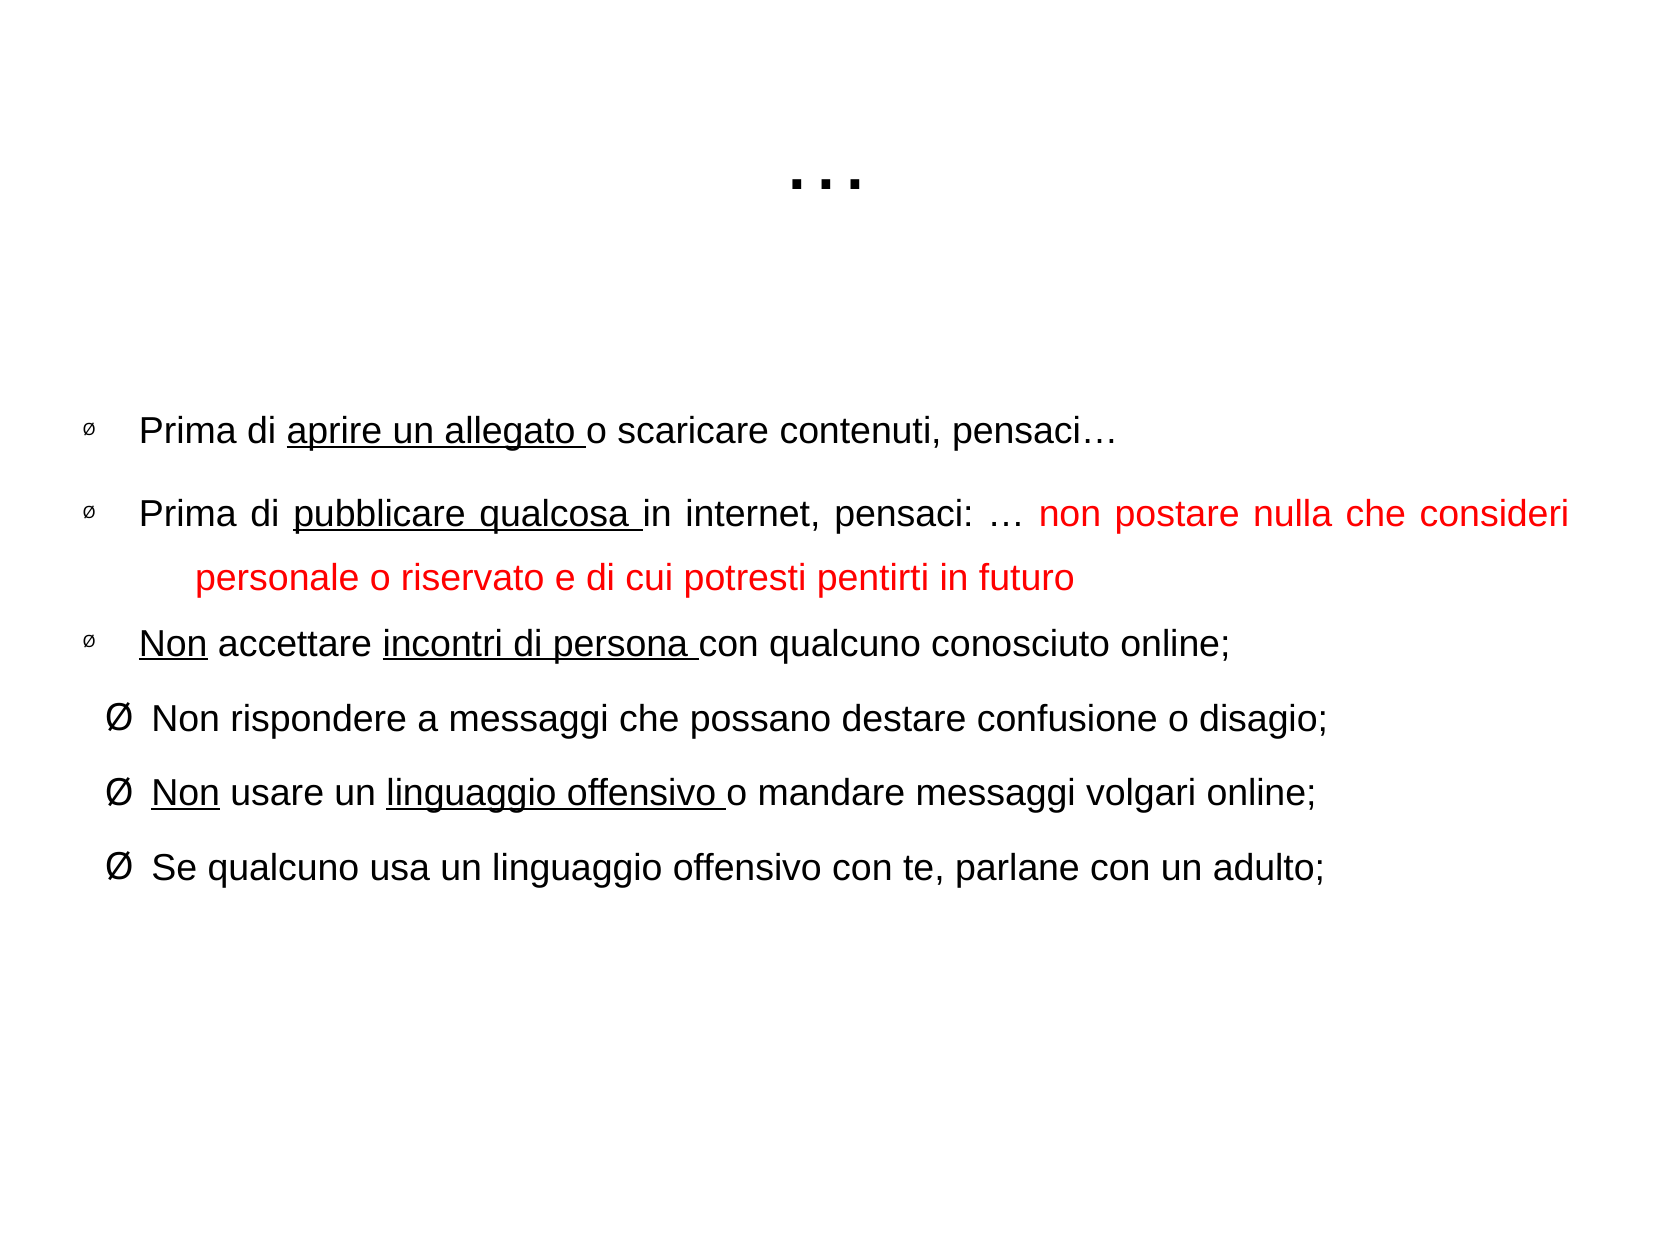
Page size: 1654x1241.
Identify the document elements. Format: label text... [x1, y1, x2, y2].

title … [82, 49, 1571, 257]
list Prima di aprire un allegato o scaricare contenuti, pensaci… Prima di pubblicare qualcosa in internet, pensaci: … non postare nulla che consideri personale o riservato e di cui potresti pentirti in futuro Non accettare incontri di persona con qualcuno conosciuto online; Non rispondere a messaggi che possano destare confusione o disagio; Non usare un linguaggio offensivo o mandare messaggi volgari online; Se qualcuno usa un linguaggio offensivo con te, parlane con un adulto; [82, 387, 1571, 1109]
